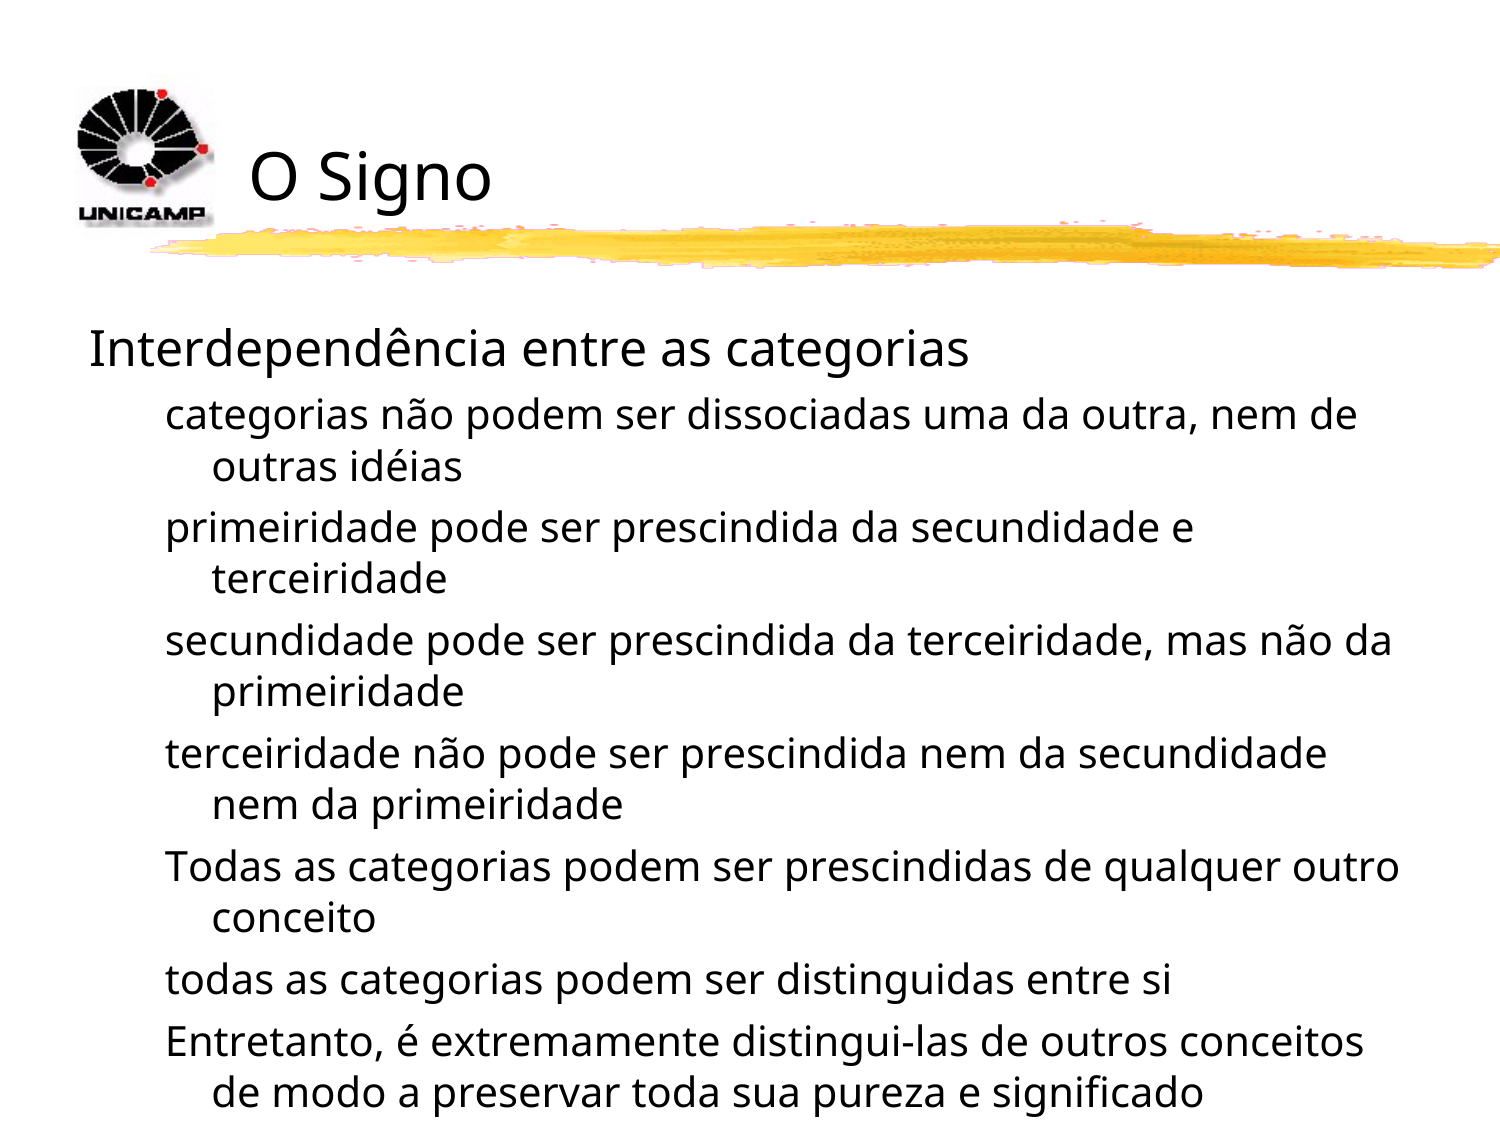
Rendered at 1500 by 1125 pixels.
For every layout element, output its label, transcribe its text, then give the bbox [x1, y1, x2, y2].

list Interdependência entre as categorias categorias não podem ser dissociadas uma da outra, nem de outras idéias primeiridade pode ser prescindida da secundidade e terceiridade secundidade pode ser prescindida da terceiridade, mas não da primeiridade terceiridade não pode ser prescindida nem da secundidade nem da primeiridade Todas as categorias podem ser prescindidas de qualquer outro conceito todas as categorias podem ser distinguidas entre si Entretanto, é extremamente distingui-las de outros conceitos de modo a preservar toda sua pureza e significado [74, 309, 1417, 1037]
picture [75, 74, 1500, 279]
title O Signo [233, 37, 1434, 225]
